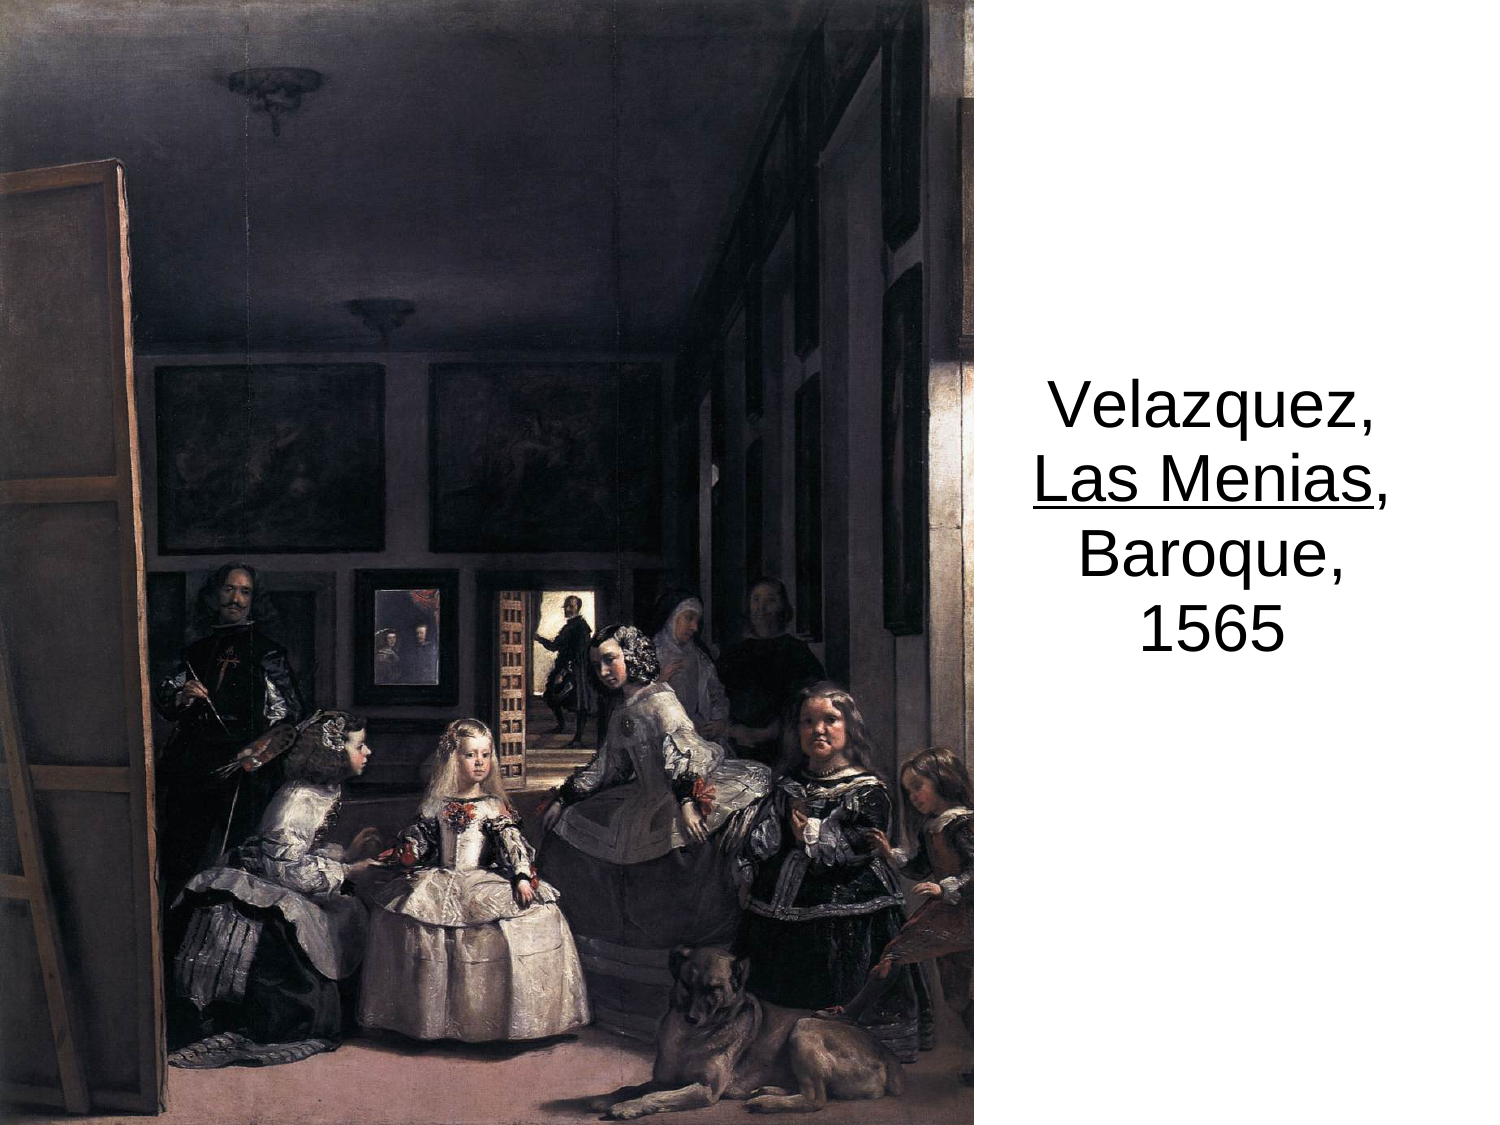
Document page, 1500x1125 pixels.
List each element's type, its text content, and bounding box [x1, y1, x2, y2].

title Velazquez, Las Menias, Baroque, 1565 [999, 45, 1425, 988]
picture [0, 0, 974, 1125]
